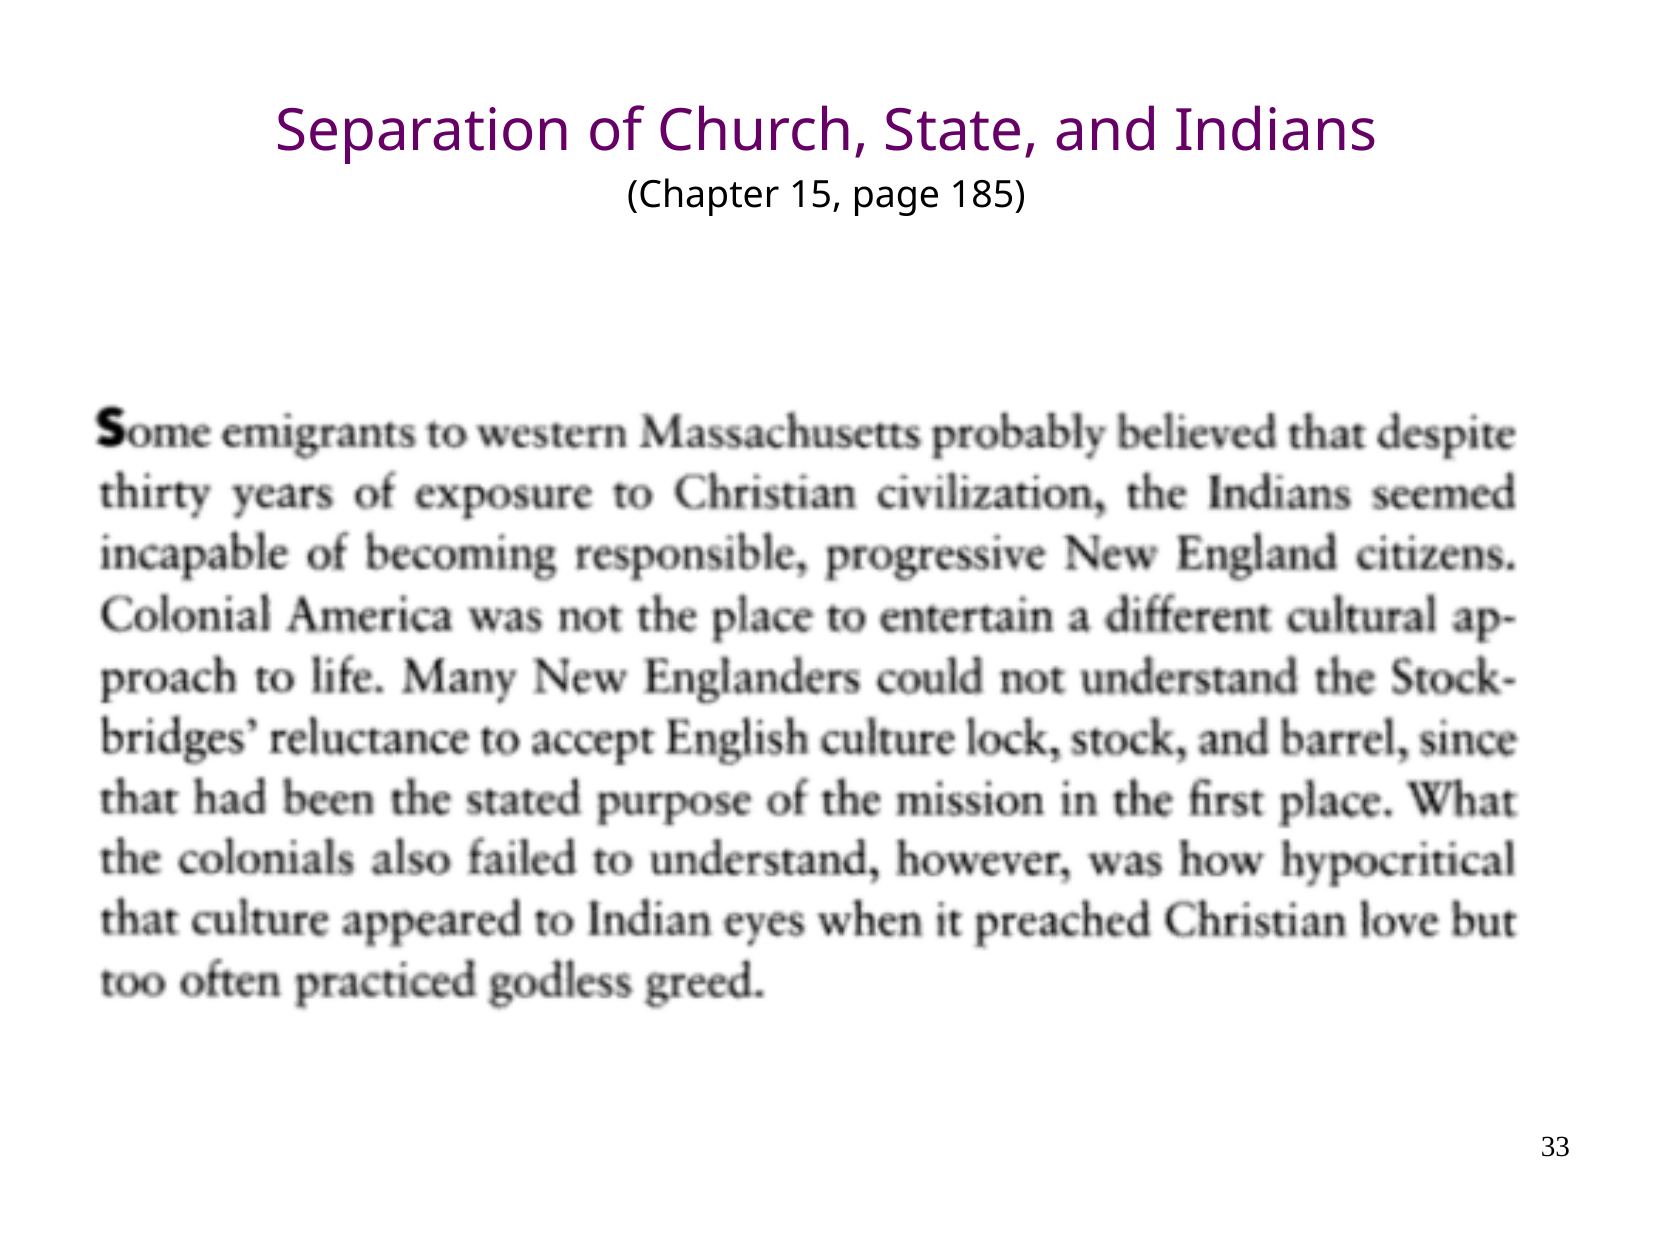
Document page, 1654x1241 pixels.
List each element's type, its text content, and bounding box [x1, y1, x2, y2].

picture [82, 383, 1571, 1016]
title Separation of Church, State, and Indians (Chapter 15, page 185) [82, 49, 1571, 257]
